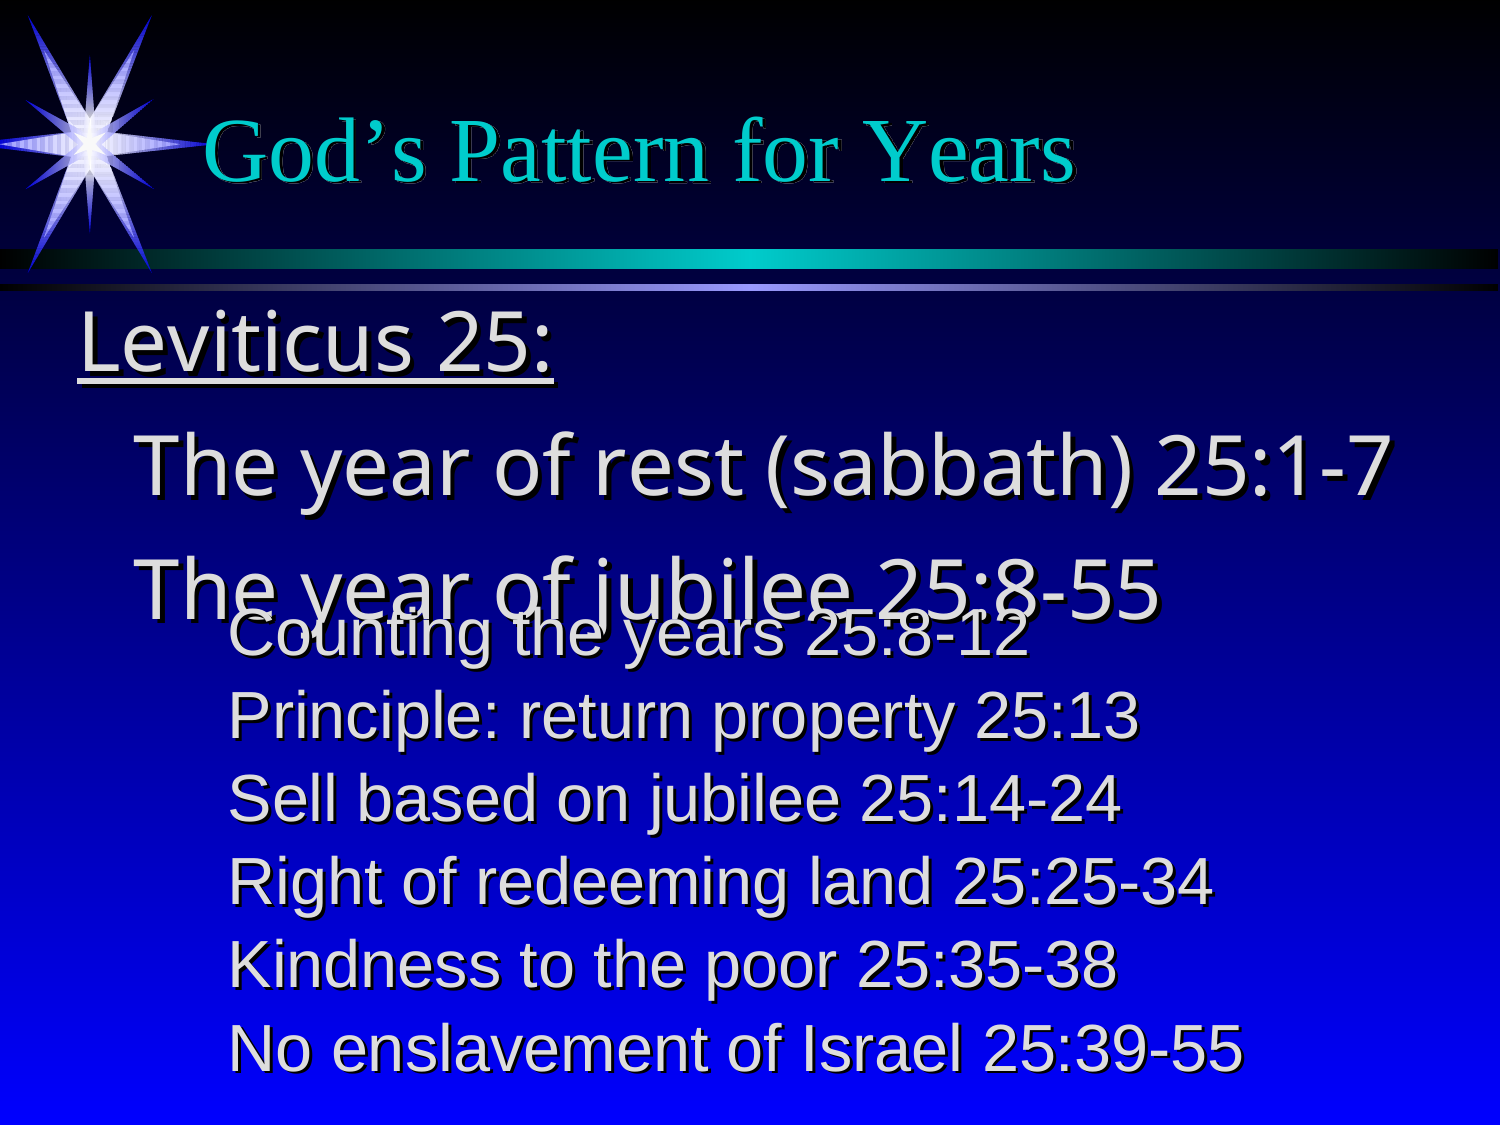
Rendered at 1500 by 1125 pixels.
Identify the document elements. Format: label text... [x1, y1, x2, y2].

text_box new [131, 43, 142, 49]
text_box new [38, 43, 48, 49]
text_box 3 [135, 37, 144, 42]
title God’s Pattern for Years [187, 56, 1463, 244]
text_box 3 [36, 246, 44, 251]
text_box 3 [135, 246, 144, 251]
text_box new [131, 239, 141, 245]
text_box 3 [35, 37, 44, 42]
list Leviticus 25: The year of rest (sabbath) 25:1-7 The year of jubilee 25:8-55 [62, 274, 1500, 613]
text_box new [38, 239, 49, 245]
text_box Counting the years 25:8-12 Principle: return property 25:13 Sell based on jubilee 25:14-24 Right of redeeming land 25:25-34 Kindness to the poor 25:35-38 No enslavement of Israel 25:39-55 [212, 587, 1375, 1093]
